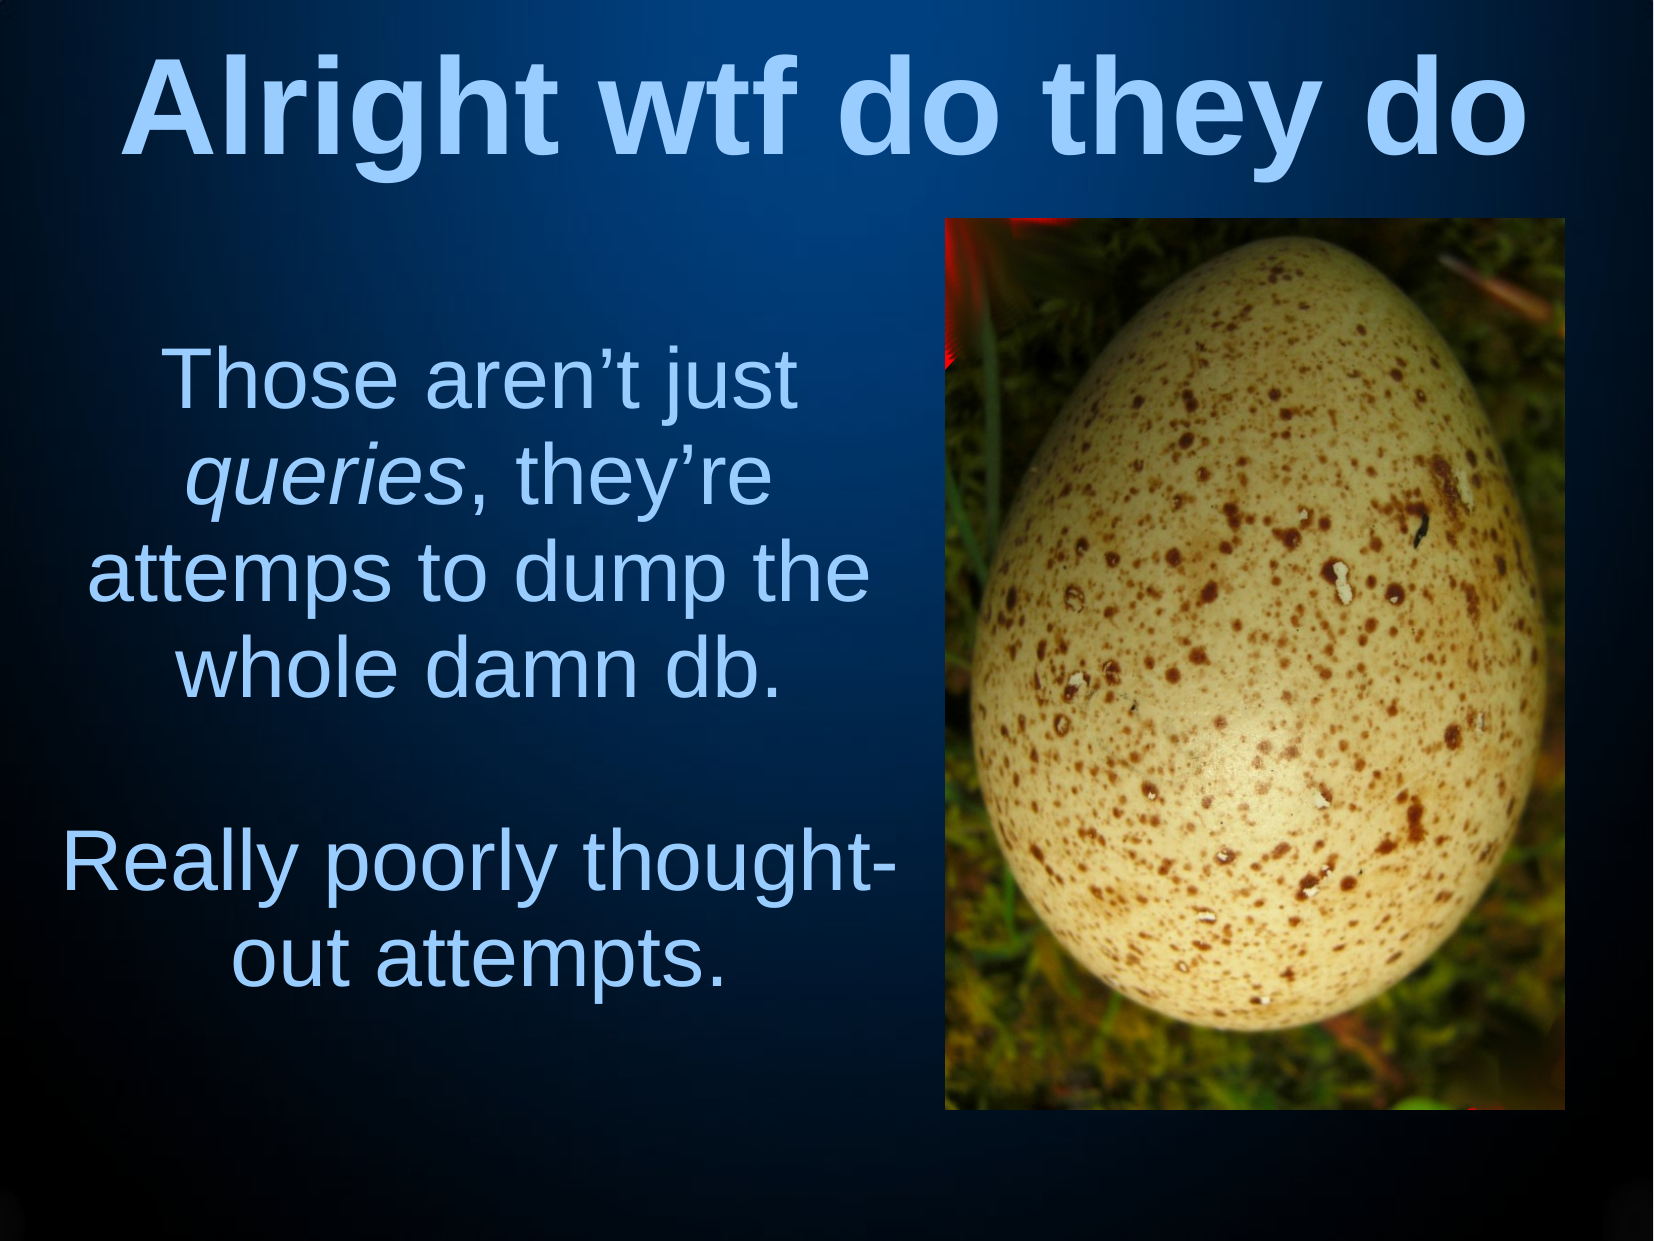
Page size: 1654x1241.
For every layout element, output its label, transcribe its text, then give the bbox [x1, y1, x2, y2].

title Those aren’t just queries, they’re attemps to dump the whole damn db. Really poorly thought-out attempts. [60, 225, 901, 1111]
title Alright wtf do they do [0, 2, 1651, 211]
picture [0, 0, 1654, 1241]
